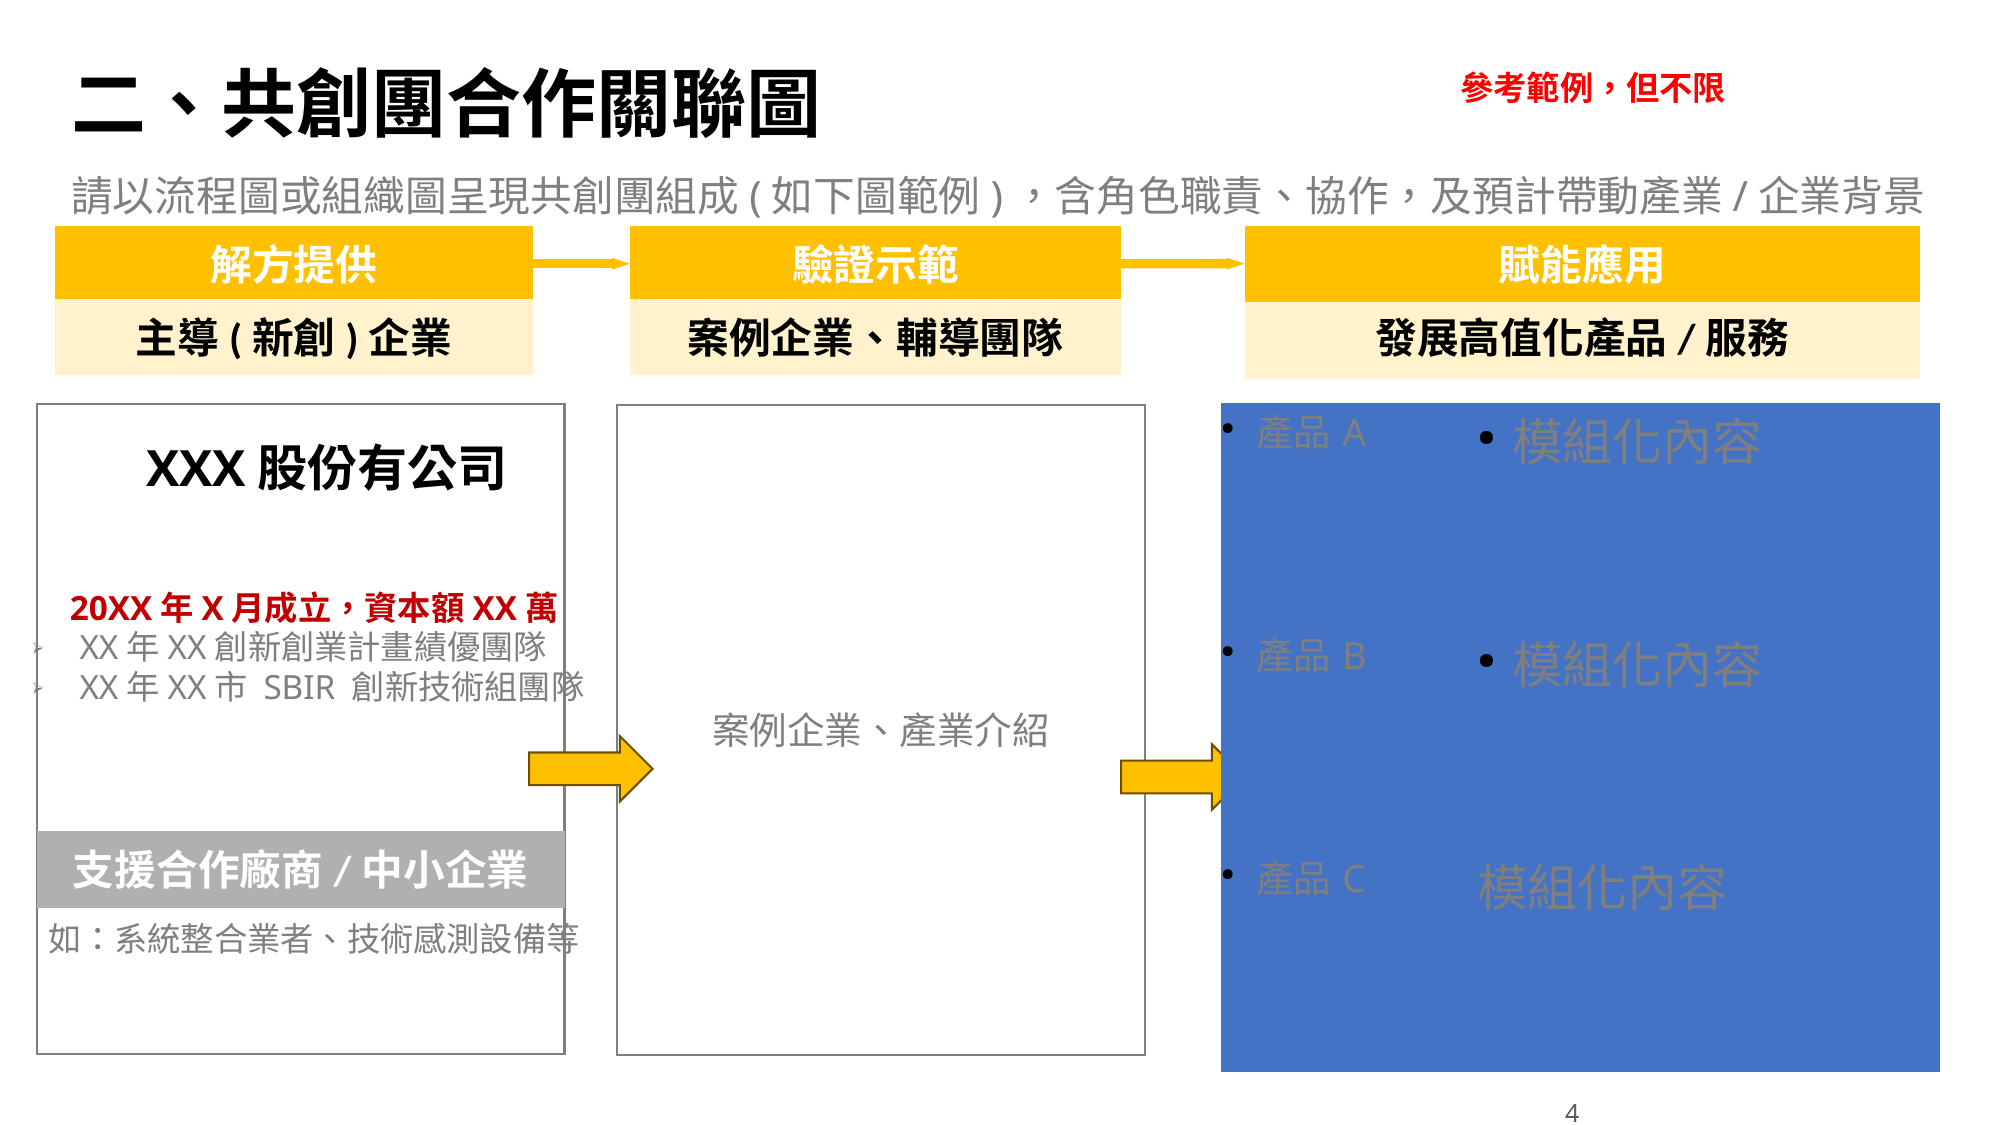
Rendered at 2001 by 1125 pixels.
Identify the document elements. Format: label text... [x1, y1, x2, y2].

text_box [1121, 744, 1221, 810]
table_cell 產品B [1221, 626, 1477, 849]
text_box 請以流程圖或組織圖呈現共創團組成(如下圖範例)，含角色職責、協作，及預計帶動產業/企業背景 [56, 161, 1941, 228]
text_box [1550, 1089, 2000, 1125]
table_cell 模組化內容 [1477, 849, 1940, 1072]
title 二、共創團合作關聯圖 [56, 52, 1857, 161]
text_box XXX股份有公司 [85, 429, 569, 506]
table_cell 模組化內容 [1477, 626, 1940, 849]
text_box 如：系統整合業者、技術感測設備等 [0, 910, 635, 966]
table_header 模組化內容 [1477, 403, 1940, 626]
text_box 20XX年X月成立，資本額XX萬 XX年XX創新創業計畫績優團隊 XX年XX市 SBIR 創新技術組團隊 [17, 579, 611, 716]
text_box 解方提供 [55, 226, 533, 299]
text_box 發展高值化產品/服務 [1245, 302, 1920, 379]
text_box 案例企業、產業介紹 [617, 405, 1145, 1055]
table_cell 產品C [1221, 849, 1477, 1072]
text_box [529, 736, 653, 802]
text_box 參考範例，但不限 [1445, 59, 1909, 115]
text_box 案例企業、輔導團隊 [630, 299, 1121, 375]
table_header 產品A [1221, 403, 1477, 626]
text_box 賦能應用 [1245, 226, 1920, 302]
text_box 驗證示範 [630, 226, 1121, 299]
text_box 主導(新創)企業 [55, 299, 533, 375]
text_box 支援合作廠商/中小企業 [37, 831, 565, 908]
